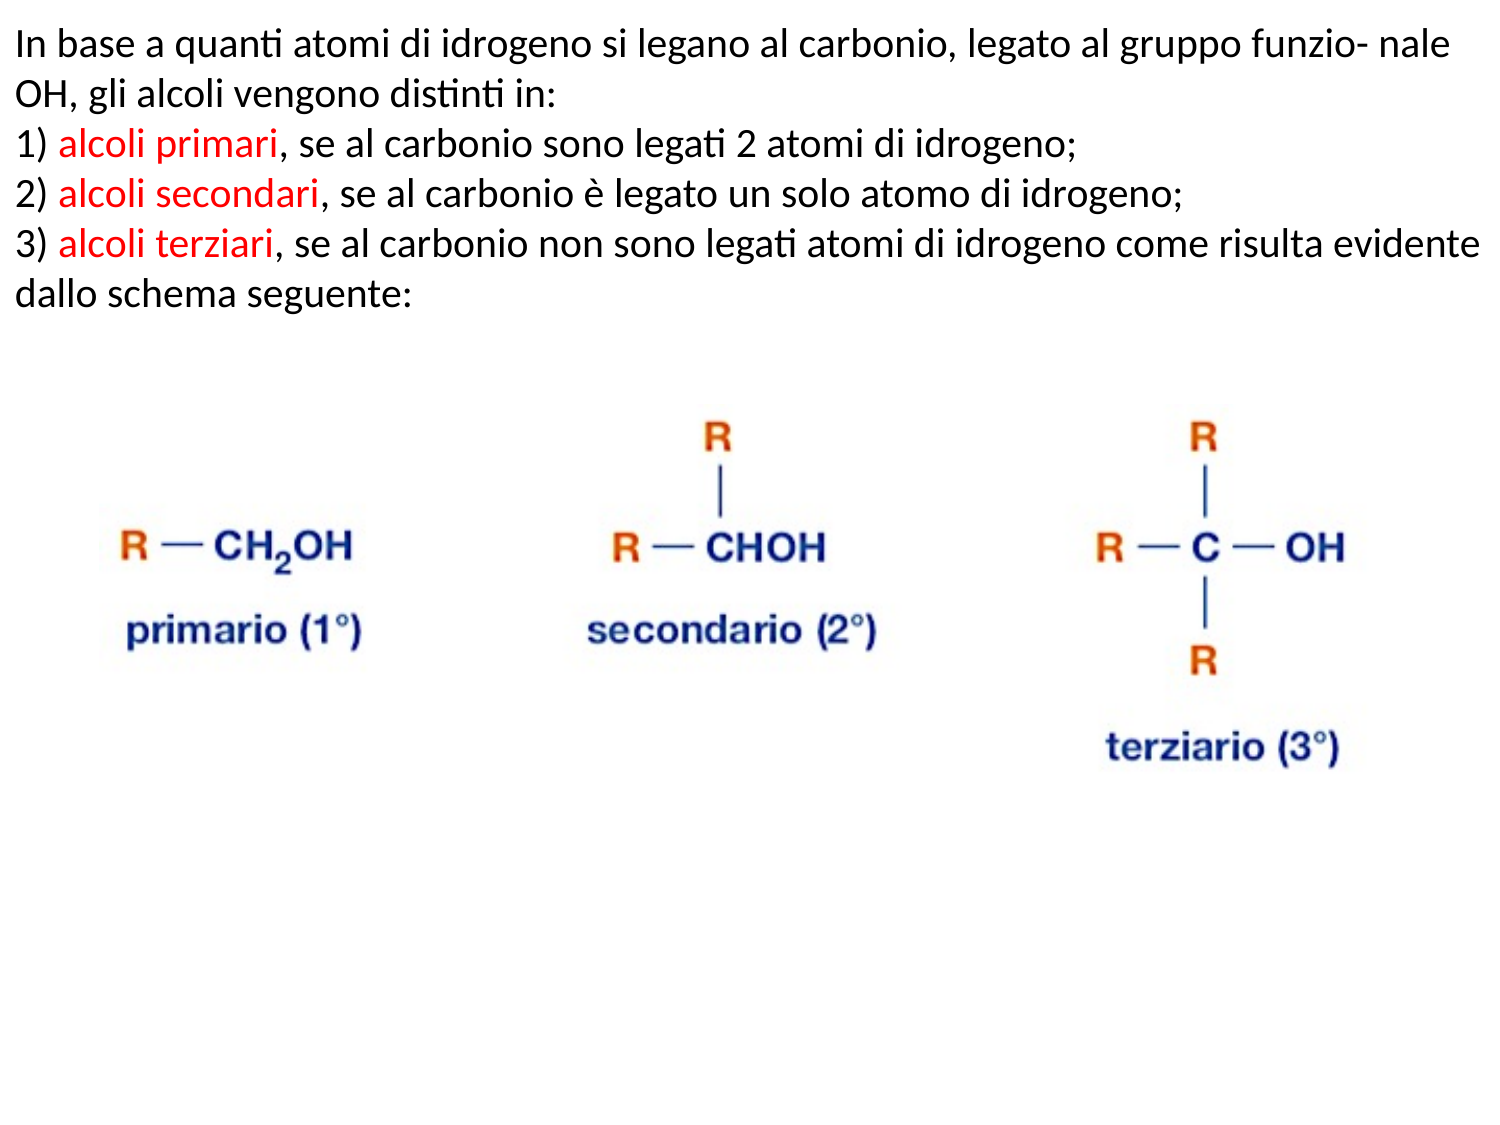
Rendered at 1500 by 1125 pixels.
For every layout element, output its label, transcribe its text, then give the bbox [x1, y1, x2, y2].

text_box In base a quanti atomi di idrogeno si legano al carbonio, legato al gruppo funzio- nale OH, gli alcoli vengono distinti in: 1) alcoli primari, se al carbonio sono legati 2 atomi di idrogeno; 2) alcoli secondari, se al carbonio è legato un solo atomo di idrogeno; 3) alcoli terziari, se al carbonio non sono legati atomi di idrogeno come risulta evidente dallo schema seguente: [0, 8, 1500, 324]
picture [99, 404, 1377, 799]
